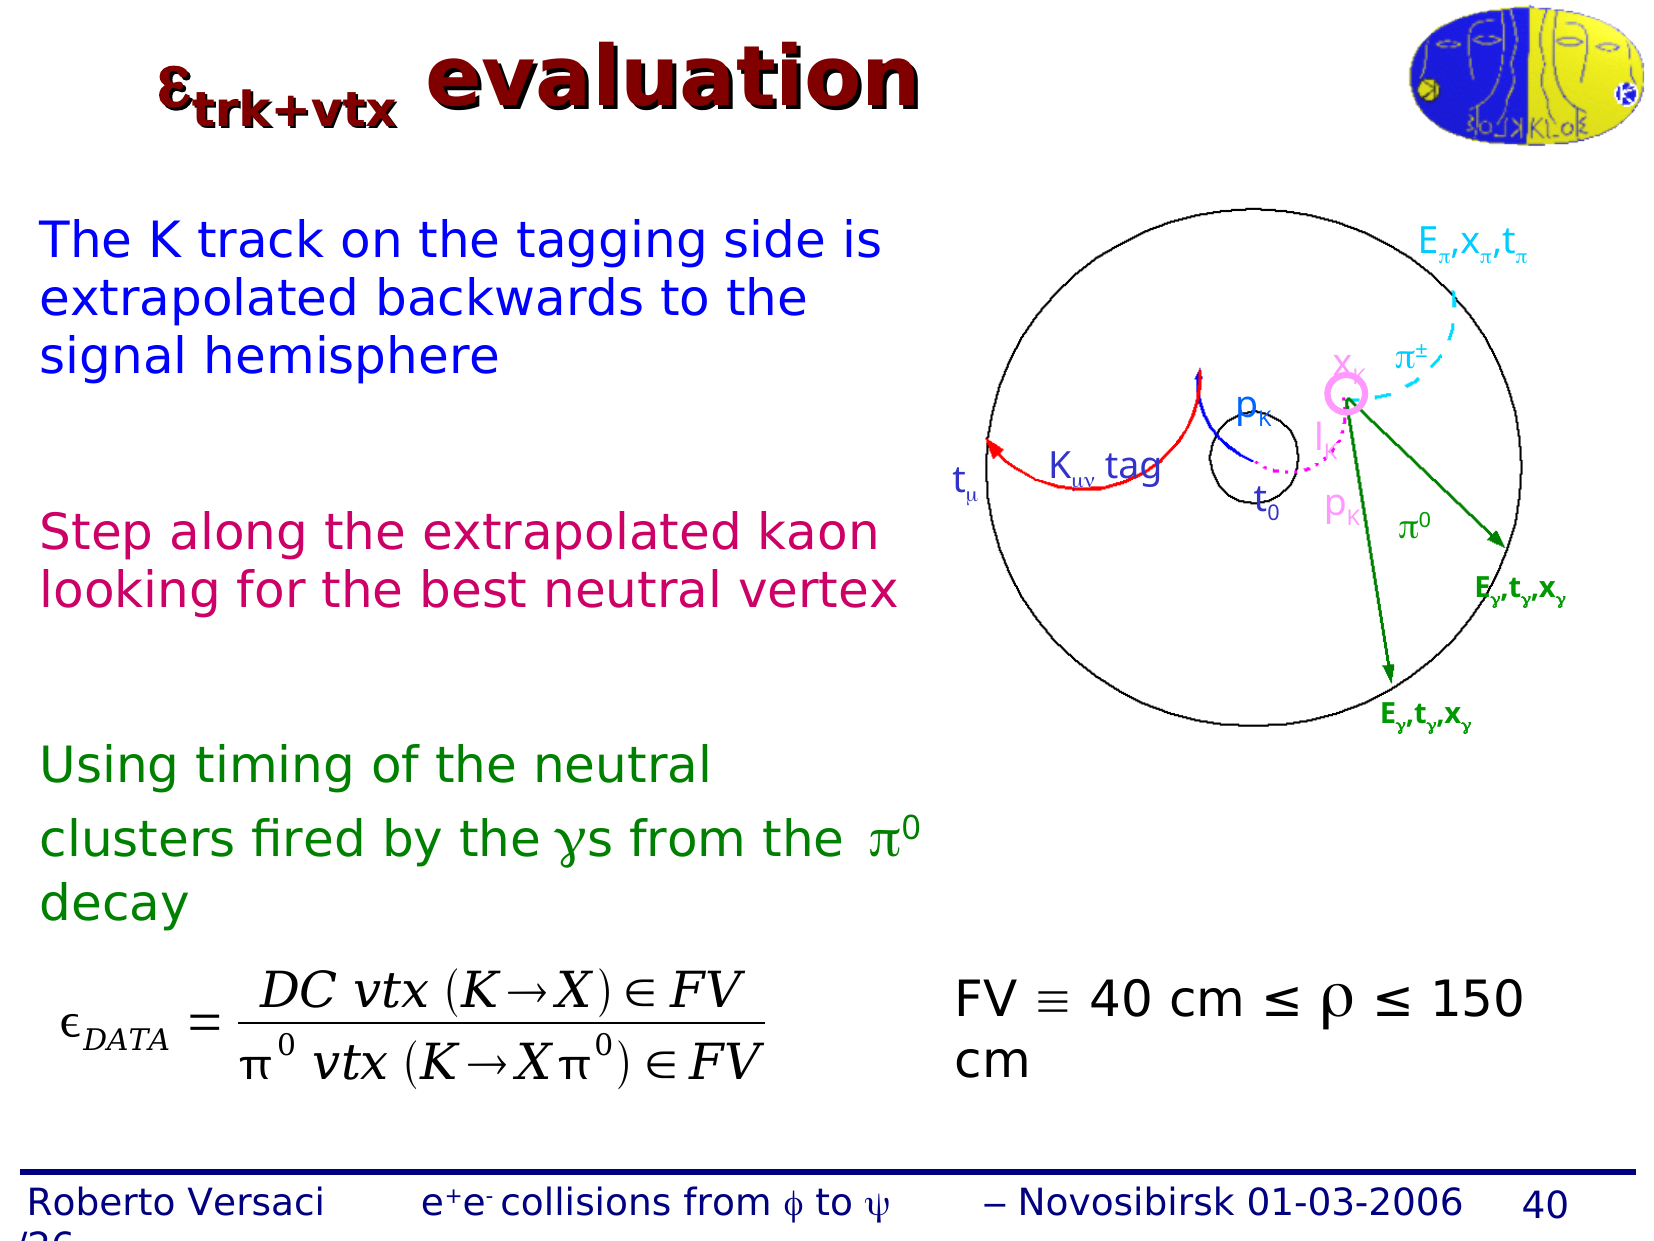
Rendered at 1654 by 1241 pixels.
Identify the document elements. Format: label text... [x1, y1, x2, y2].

picture [962, 183, 1551, 751]
text_box E,t,x [1459, 558, 1581, 616]
text_box E,t,x [1365, 684, 1501, 742]
text_box t0 [1238, 463, 1295, 535]
text_box FV º 40 cm ≤ r ≤ 150 cm [940, 962, 1619, 1097]
picture [1398, 0, 1654, 151]
text_box The K track on the tagging side is extrapolated backwards to the signal hemisphere Step along the extrapolated kaon looking for the best neutral vertex Using timing of the neutral clusters fired by the s from the 0 decay [24, 203, 938, 940]
text_box t [938, 444, 994, 515]
text_box K tag [1033, 430, 1178, 501]
text_box lK [1299, 402, 1353, 474]
text_box pK [1308, 468, 1376, 540]
text_box lK [1334, 402, 1353, 409]
text_box E,x,t [1402, 206, 1543, 276]
chart [53, 961, 774, 1096]
text_box 0 [1383, 496, 1446, 555]
text_box ± [1381, 327, 1443, 385]
text_box pK [1220, 369, 1287, 441]
text_box xK [1317, 327, 1381, 400]
title trk+vtx evaluation [139, 17, 938, 149]
